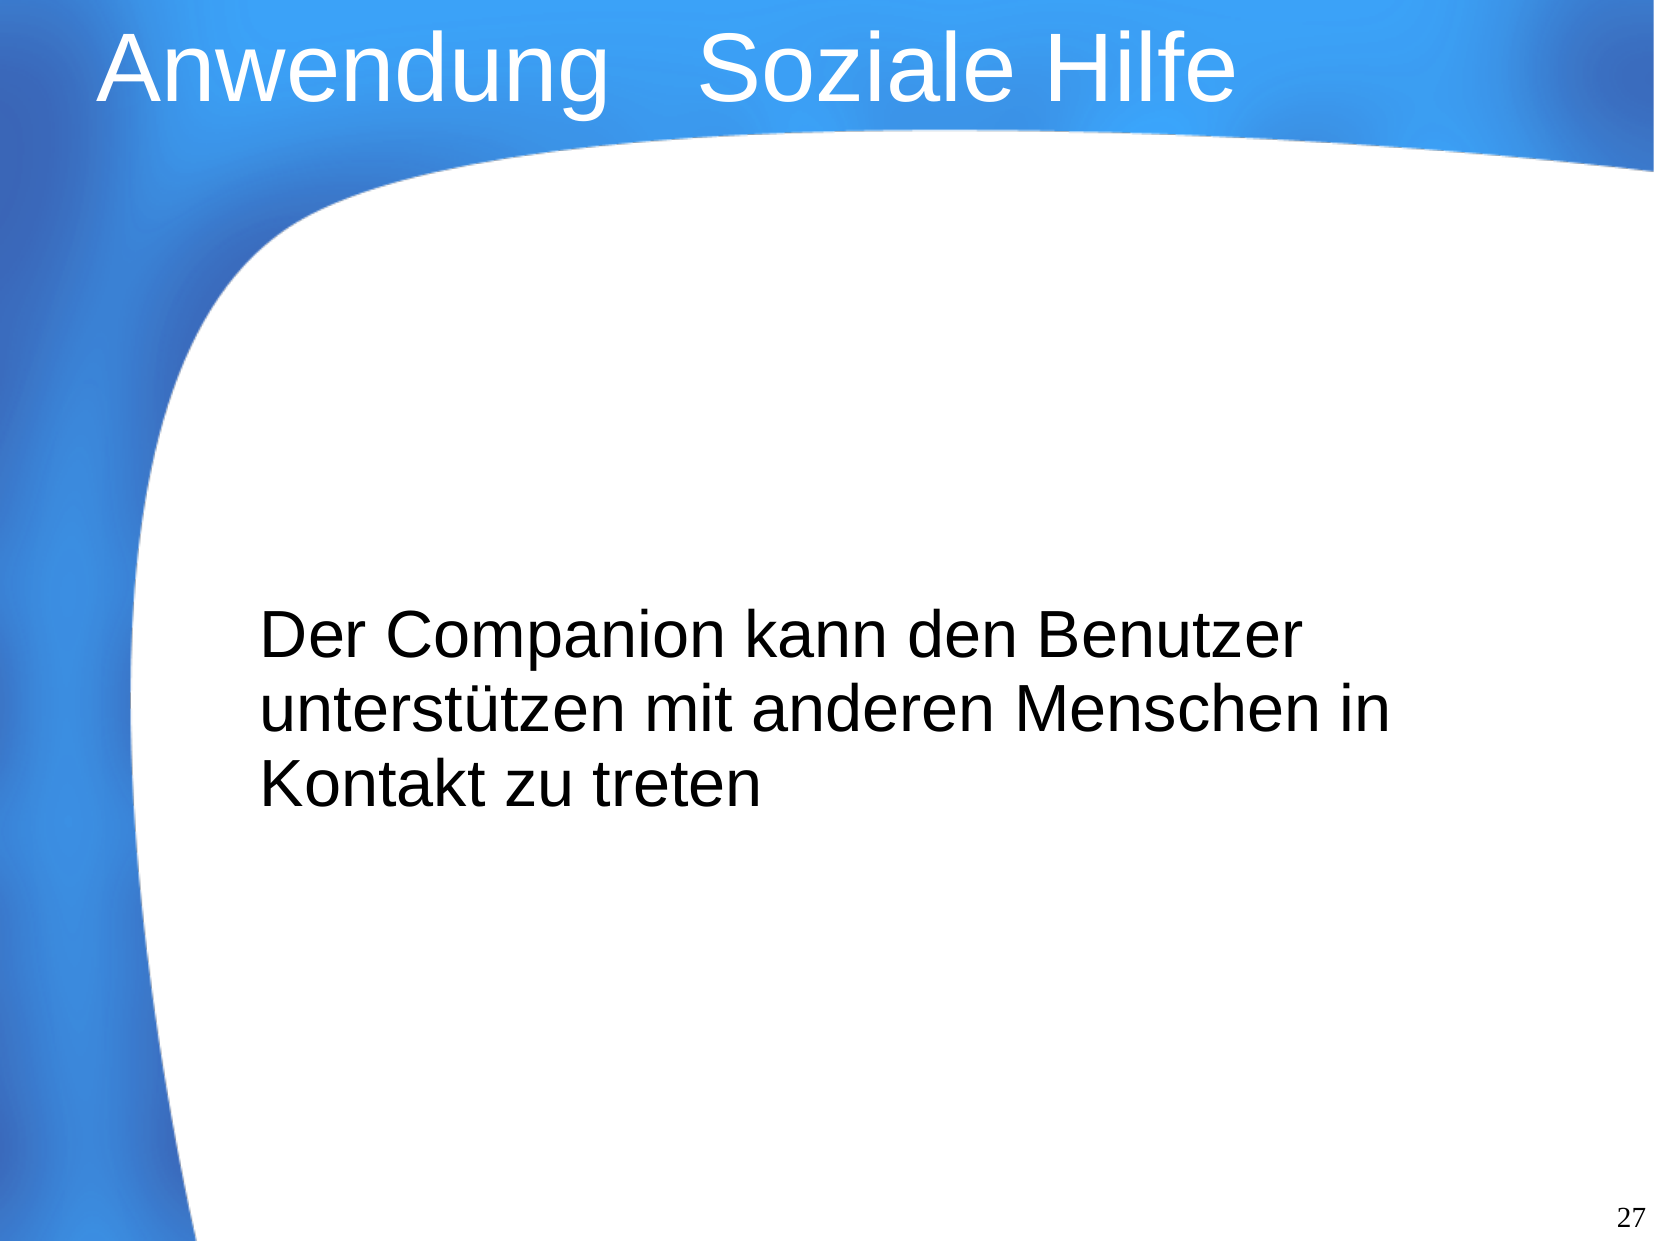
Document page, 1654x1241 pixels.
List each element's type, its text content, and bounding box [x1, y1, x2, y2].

picture [0, 0, 1654, 1241]
subtitle Der Companion kann den Benutzer unterstützen mit anderen Menschen in Kontakt zu treten [259, 248, 1560, 1170]
title Soziale Hilfe [697, 13, 1619, 123]
title Anwendung [11, 13, 697, 123]
